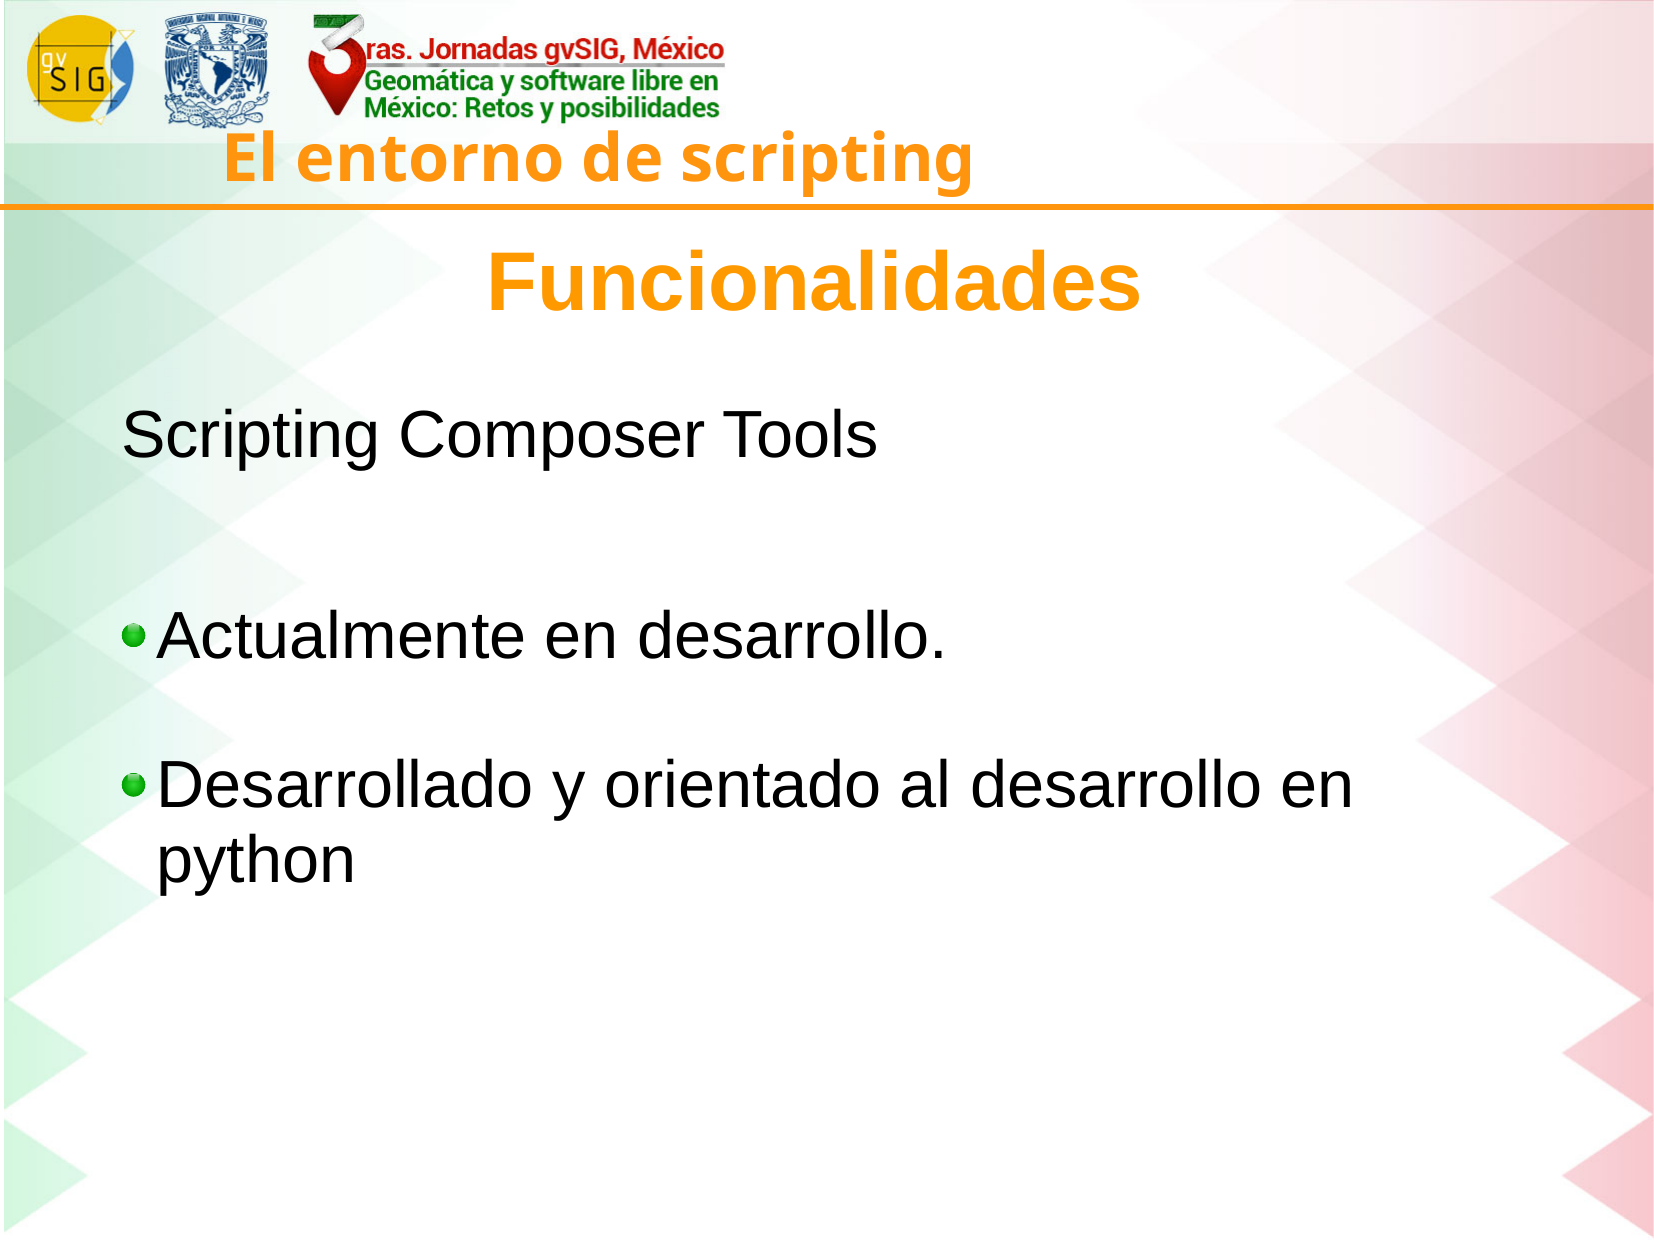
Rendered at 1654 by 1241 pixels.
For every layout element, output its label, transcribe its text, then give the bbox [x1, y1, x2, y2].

title El entorno de scripting [0, 0, 1654, 207]
text_box Funcionalidades [23, 228, 1607, 337]
picture [4, 210, 1654, 1240]
text_box Scripting Composer Tools Actualmente en desarrollo. Desarrollado y orientado al desarrollo en python [106, 389, 1560, 1063]
